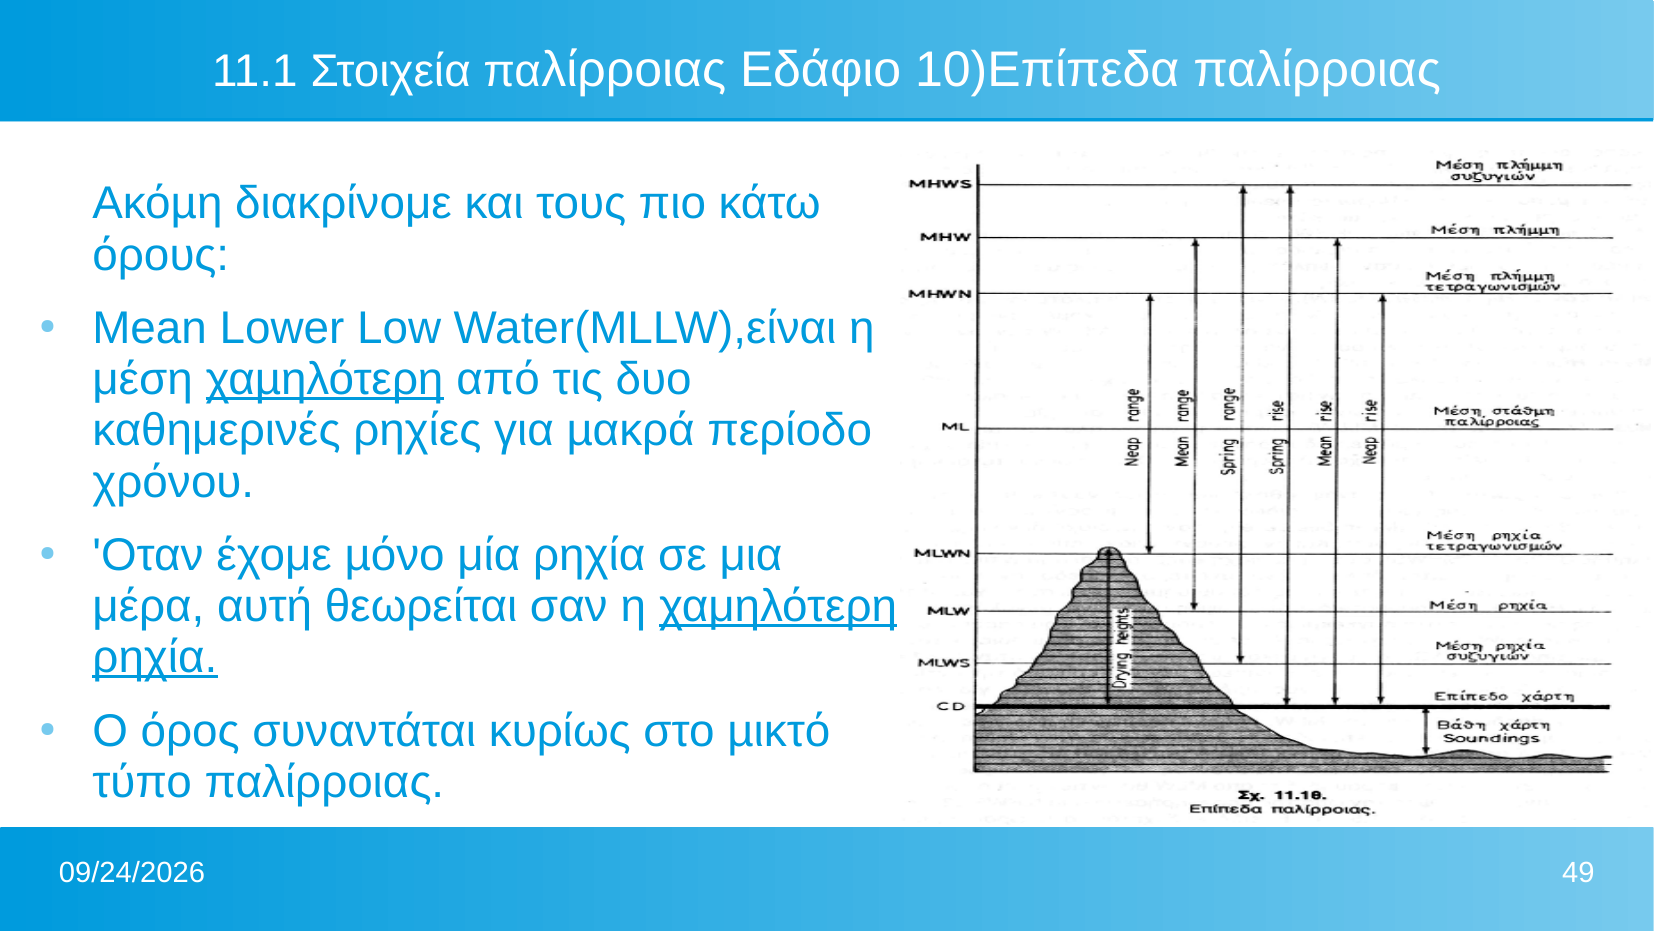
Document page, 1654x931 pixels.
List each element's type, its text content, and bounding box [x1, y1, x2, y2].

picture [900, 149, 1651, 826]
title 11.1 Στοιχεία παλίρροιας Εδάφιο 10)Επίπεδα παλίρροιας [59, 29, 1595, 108]
list Ακόµη διακρίνομε και τους πιο κάτω όρους: Μean Lower Low Water(ΜLLW),είναι η μέση χαµηλότερη από τις δυο καθημερινές ρηχίες για µακρά περίοδο χρόνου. 'Οταν έχομε µόνο μία ρηχία σε μια μέρα, αυτή θεωρείται σαν η χαμηλότερη ρηχία. Ο όρος συναντάται κυρίως στο µικτό τύπο παλίρροιας. [21, 177, 900, 768]
